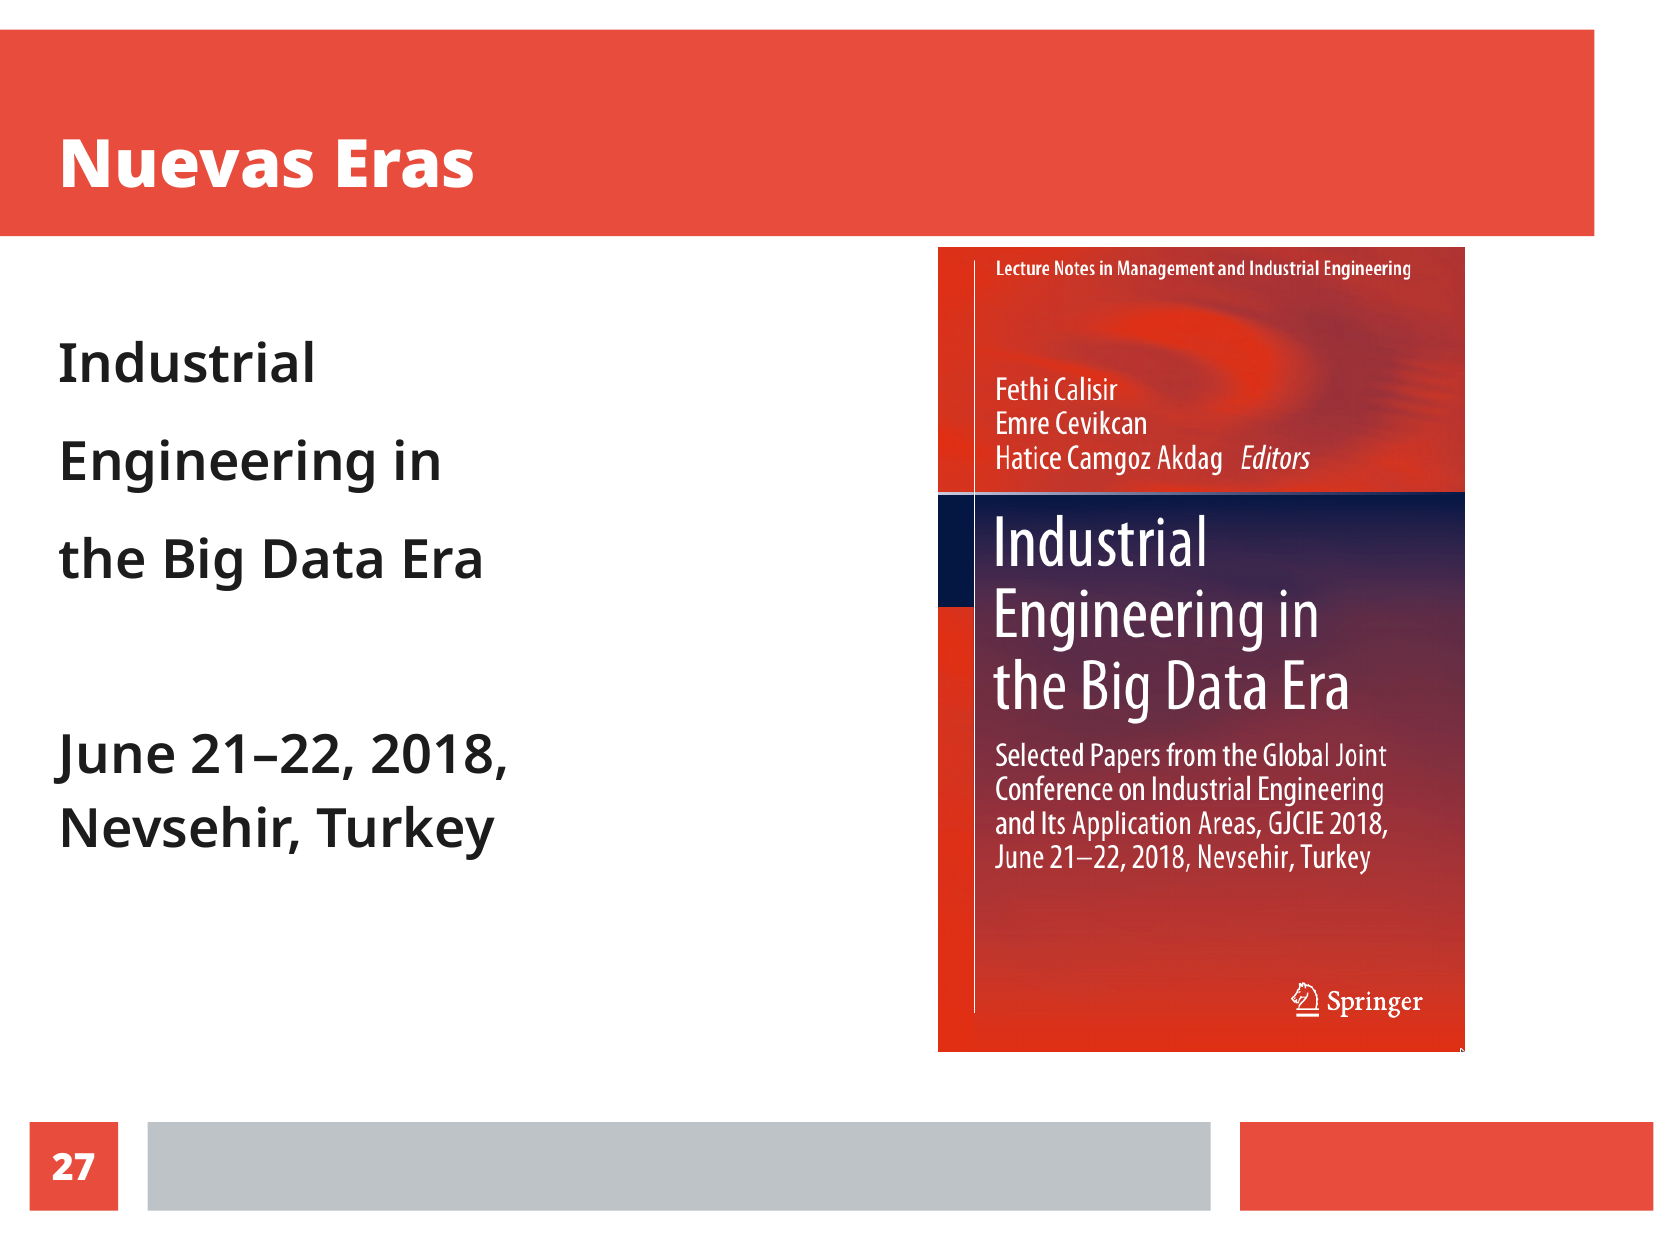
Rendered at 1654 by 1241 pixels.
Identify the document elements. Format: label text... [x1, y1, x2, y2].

title Nuevas Eras [59, 59, 1595, 207]
list Industrial Engineering in the Big Data Era June 21–22, 2018, Nevsehir, Turkey [59, 324, 662, 1093]
picture [938, 247, 1465, 1052]
